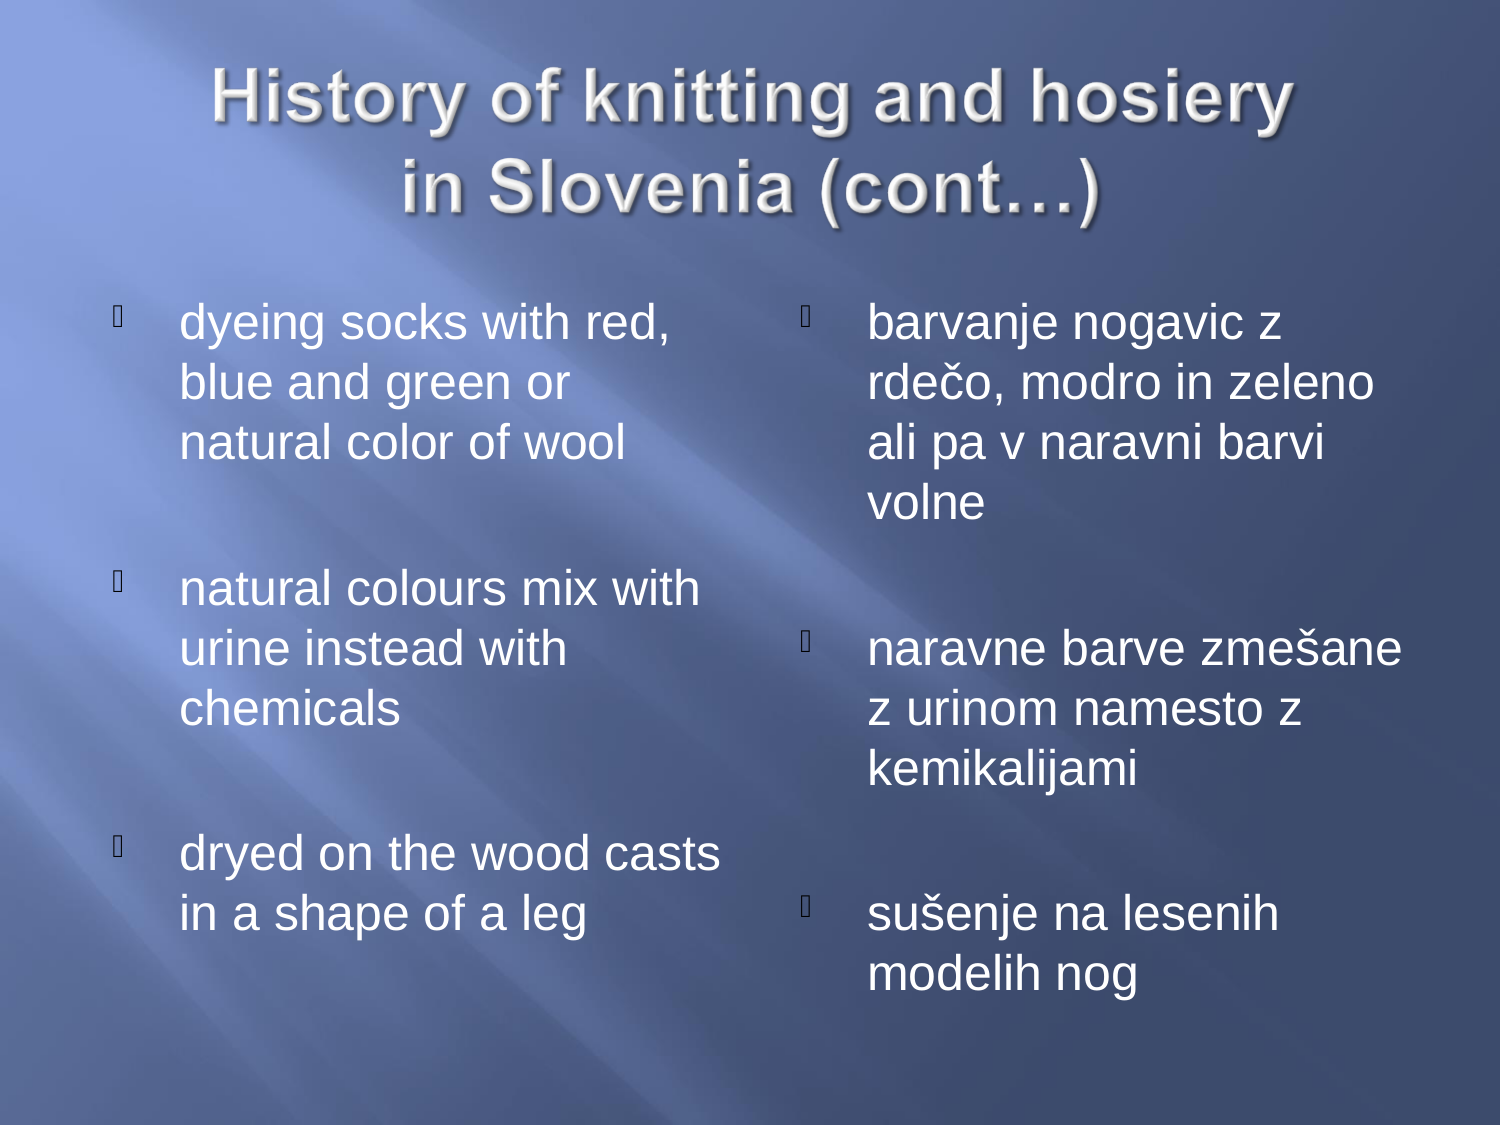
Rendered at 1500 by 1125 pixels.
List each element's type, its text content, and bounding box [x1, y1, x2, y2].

picture [0, 0, 1500, 1125]
list dyeing socks with red, blue and green or natural color of wool natural colours mix with urine instead with chemicals dryed on the wood casts in a shape of a leg [75, 282, 738, 1026]
list barvanje nogavic z rdečo, modro in zeleno ali pa v naravni barvi volne naravne barve zmešane z urinom namesto z kemikalijami sušenje na lesenih modelih nog [762, 282, 1426, 1026]
text_box [75, 21, 1426, 285]
